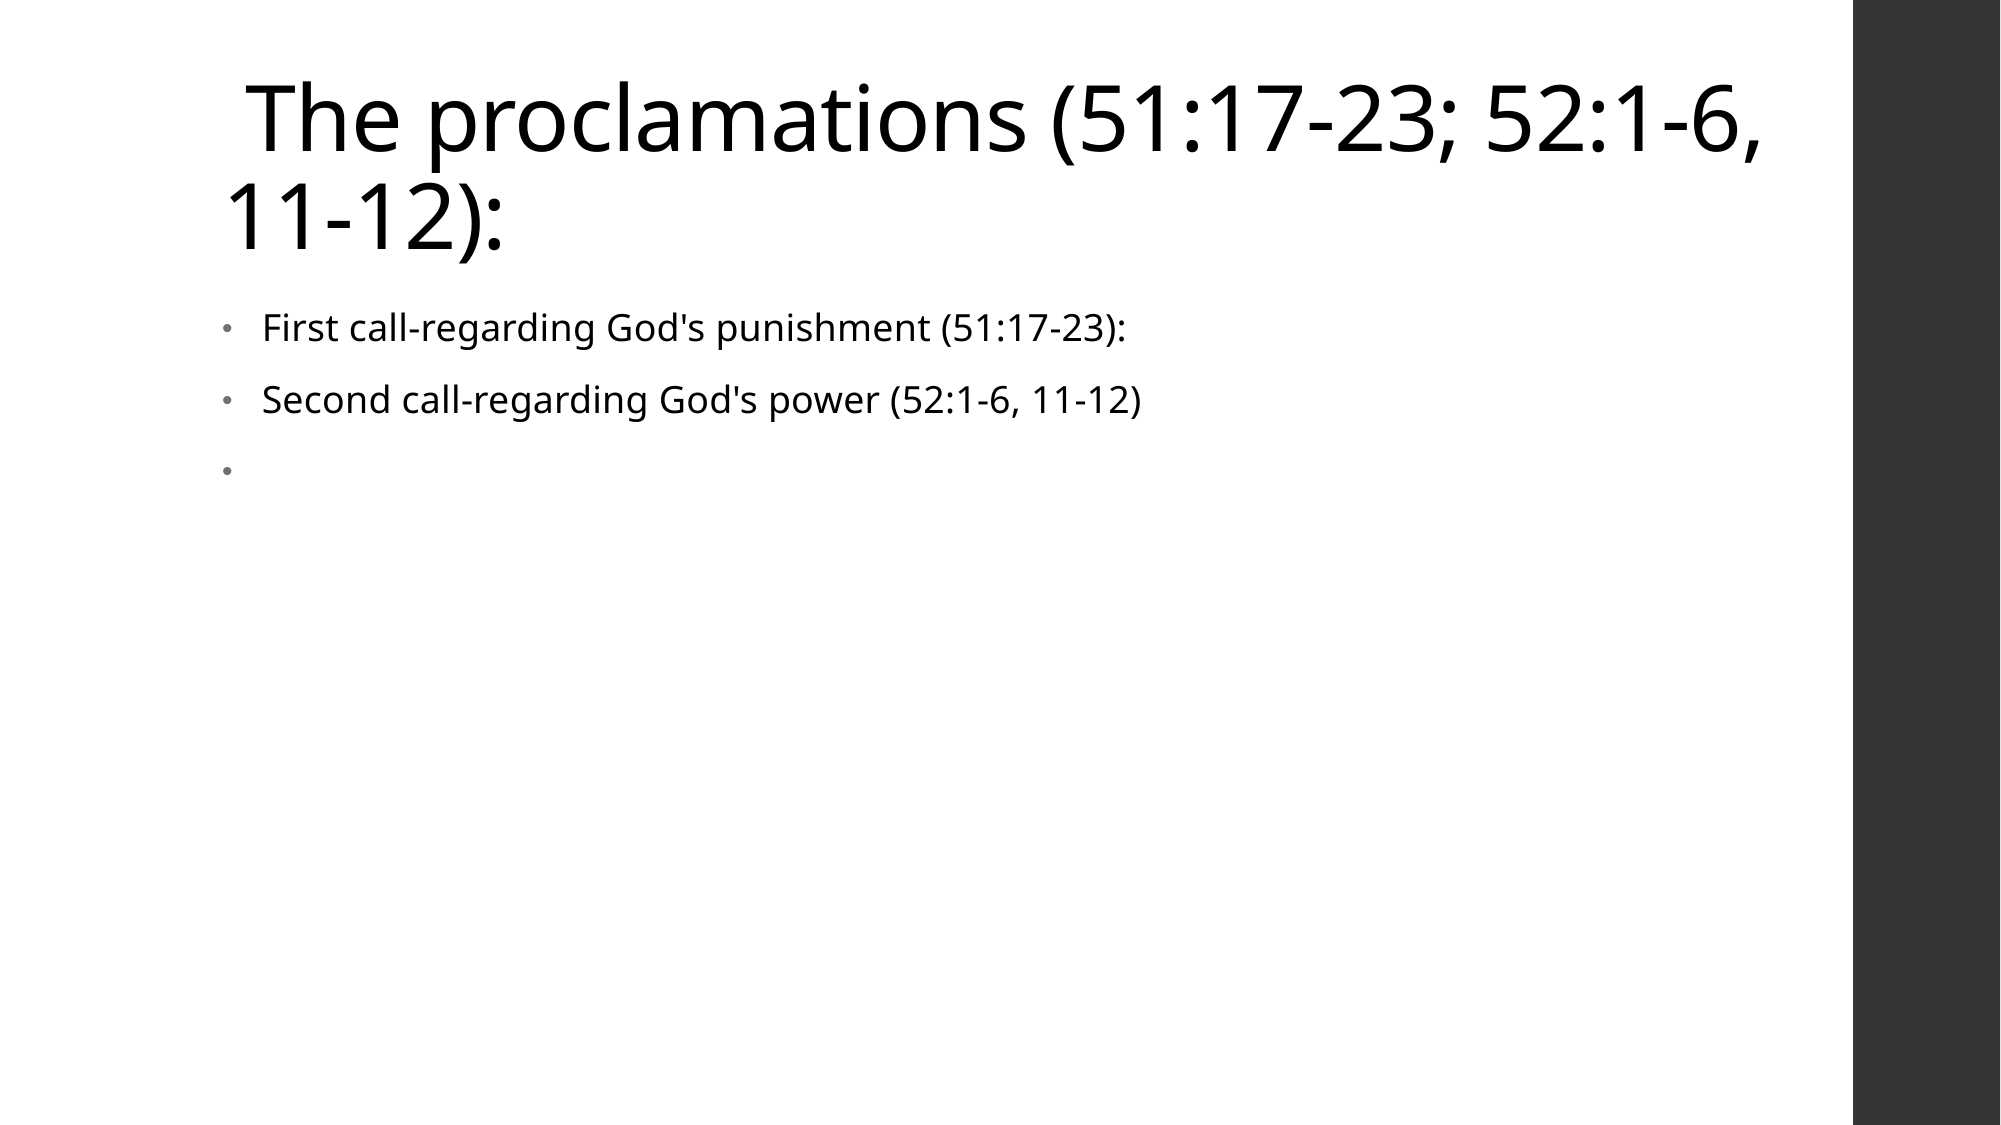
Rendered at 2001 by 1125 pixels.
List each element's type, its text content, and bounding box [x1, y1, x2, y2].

list First call-regarding God's punishment (51:17-23): Second call-regarding God's power (52:1-6, 11-12) [206, 299, 1617, 1014]
title The proclamations (51:17-23; 52:1-6, 11-12): [206, 60, 1797, 278]
